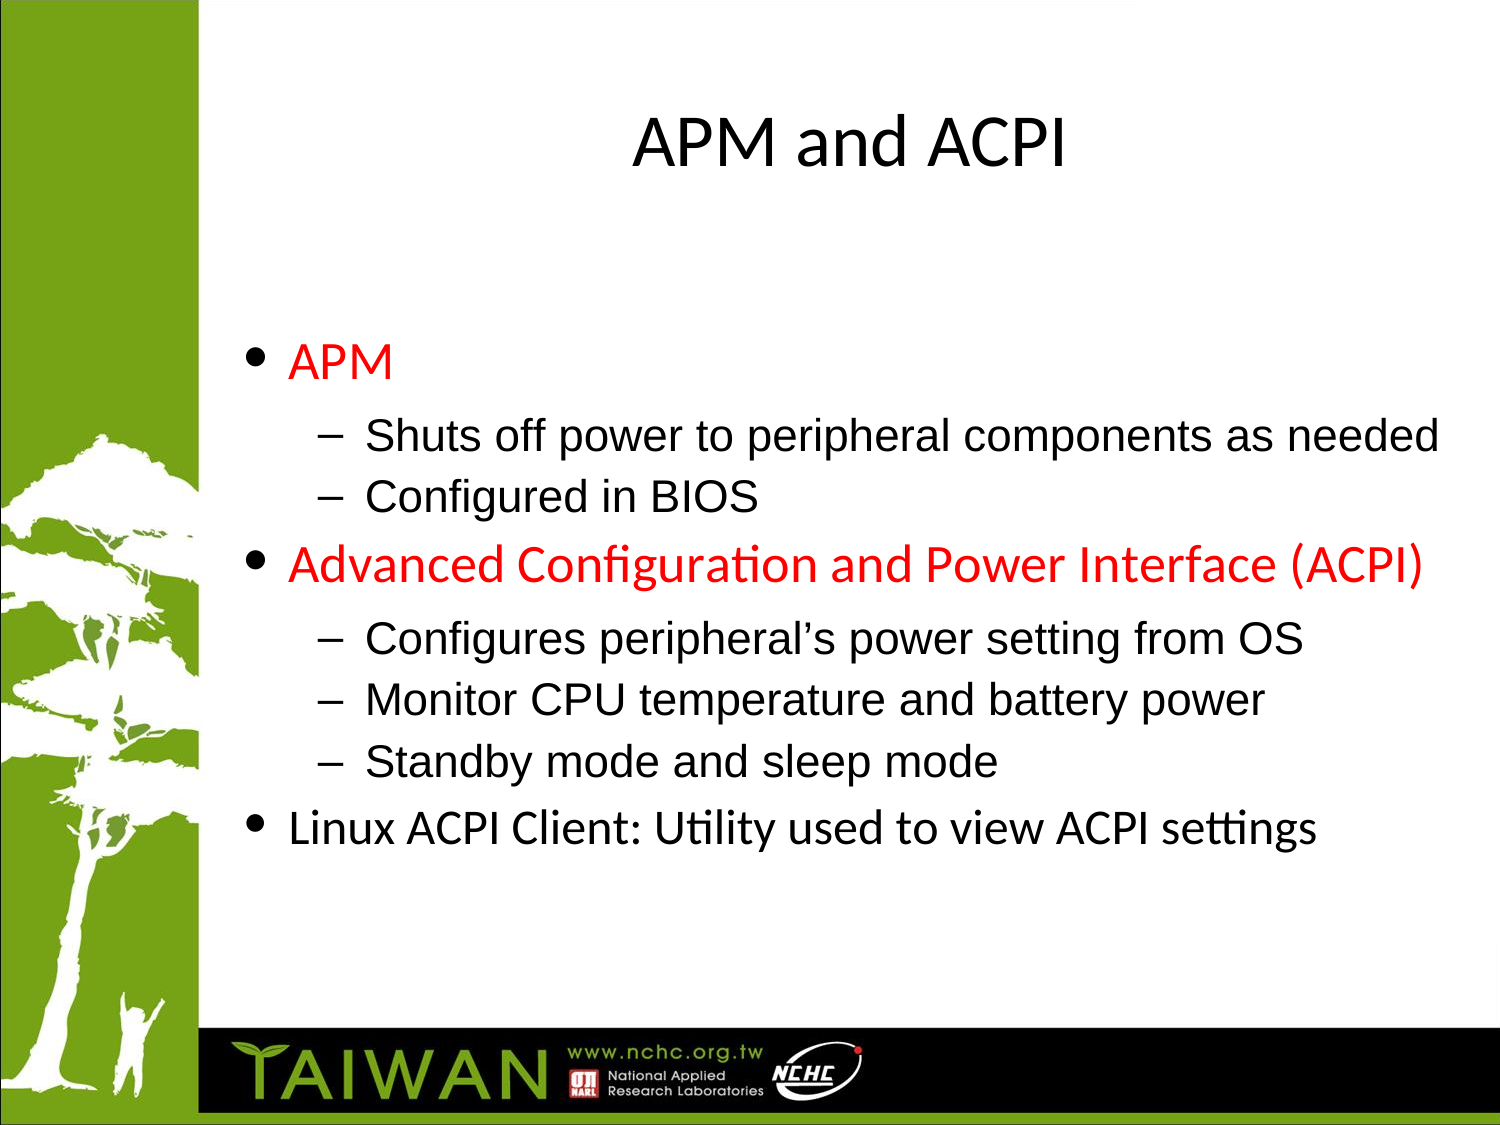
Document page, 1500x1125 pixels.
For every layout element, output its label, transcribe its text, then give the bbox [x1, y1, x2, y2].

title APM and ACPI [218, 42, 1483, 231]
list APM Shuts off power to peripheral components as needed Configured in BIOS Advanced Configuration and Power Interface (ACPI) Configures peripheral’s power setting from OS Monitor CPU temperature and battery power Standby mode and sleep mode Linux ACPI Client: Utility used to view ACPI settings [228, 324, 1465, 1048]
picture [0, 0, 1500, 1125]
